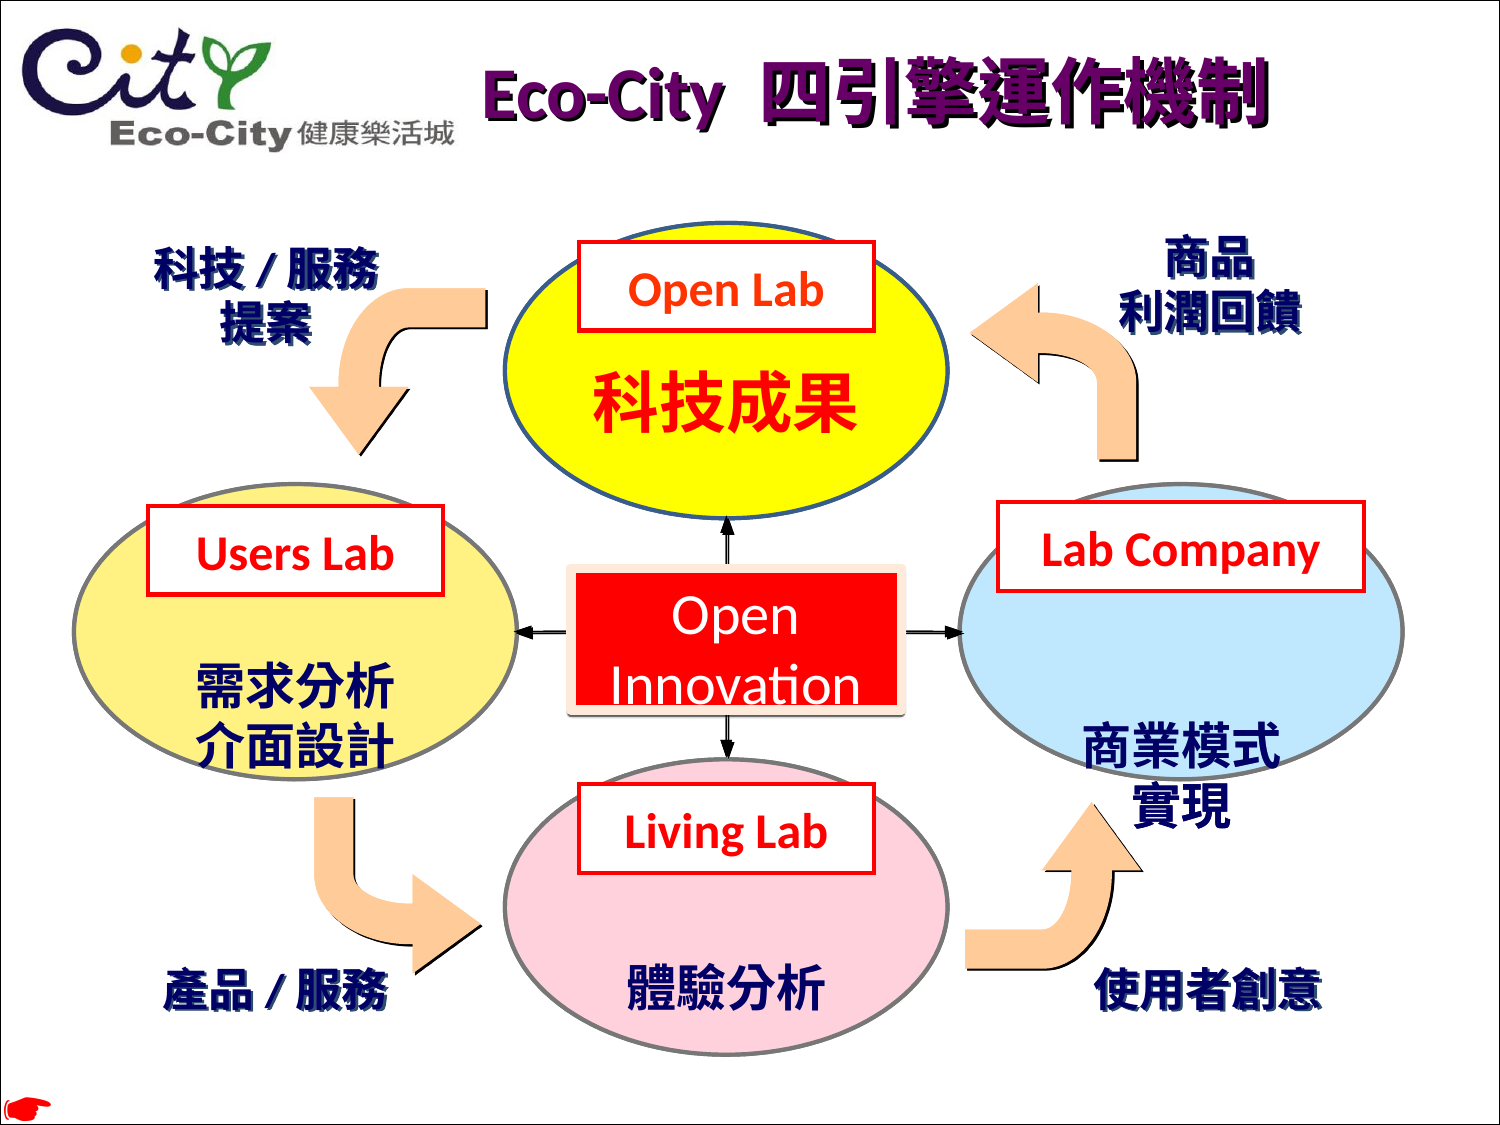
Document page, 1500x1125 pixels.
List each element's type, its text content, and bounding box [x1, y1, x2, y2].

text_box Open Lab [579, 242, 874, 331]
text_box 商品 利潤回饋 [1102, 220, 1317, 346]
picture [15, 20, 460, 157]
text_box Lab Company [998, 502, 1364, 591]
text_box 使用者創意 [1078, 952, 1339, 1023]
text_box Living Lab [579, 784, 874, 873]
text_box 體驗分析 [504, 796, 948, 1055]
text_box Eco-City 四引擎運作機制 [466, 2, 1500, 177]
text_box Users Lab [148, 506, 443, 595]
text_box 科技成果 [504, 260, 948, 519]
text_box [0, 0, 1500, 1125]
text_box 需求分析 介面設計 [179, 484, 412, 506]
text_box  [0, 1053, 135, 1125]
text_box 科技/服務 提案 [148, 231, 383, 357]
text_box 科技成果 [617, 222, 836, 242]
text_box 商業模式 實現 [959, 548, 1403, 780]
text_box 產品/服務 [147, 952, 381, 1023]
text_box 商業模式 實現 [1075, 484, 1287, 502]
text_box 體驗分析 [603, 759, 849, 784]
text_box Open Innovation [571, 568, 902, 710]
text_box 需求分析 介面設計 [73, 521, 517, 780]
